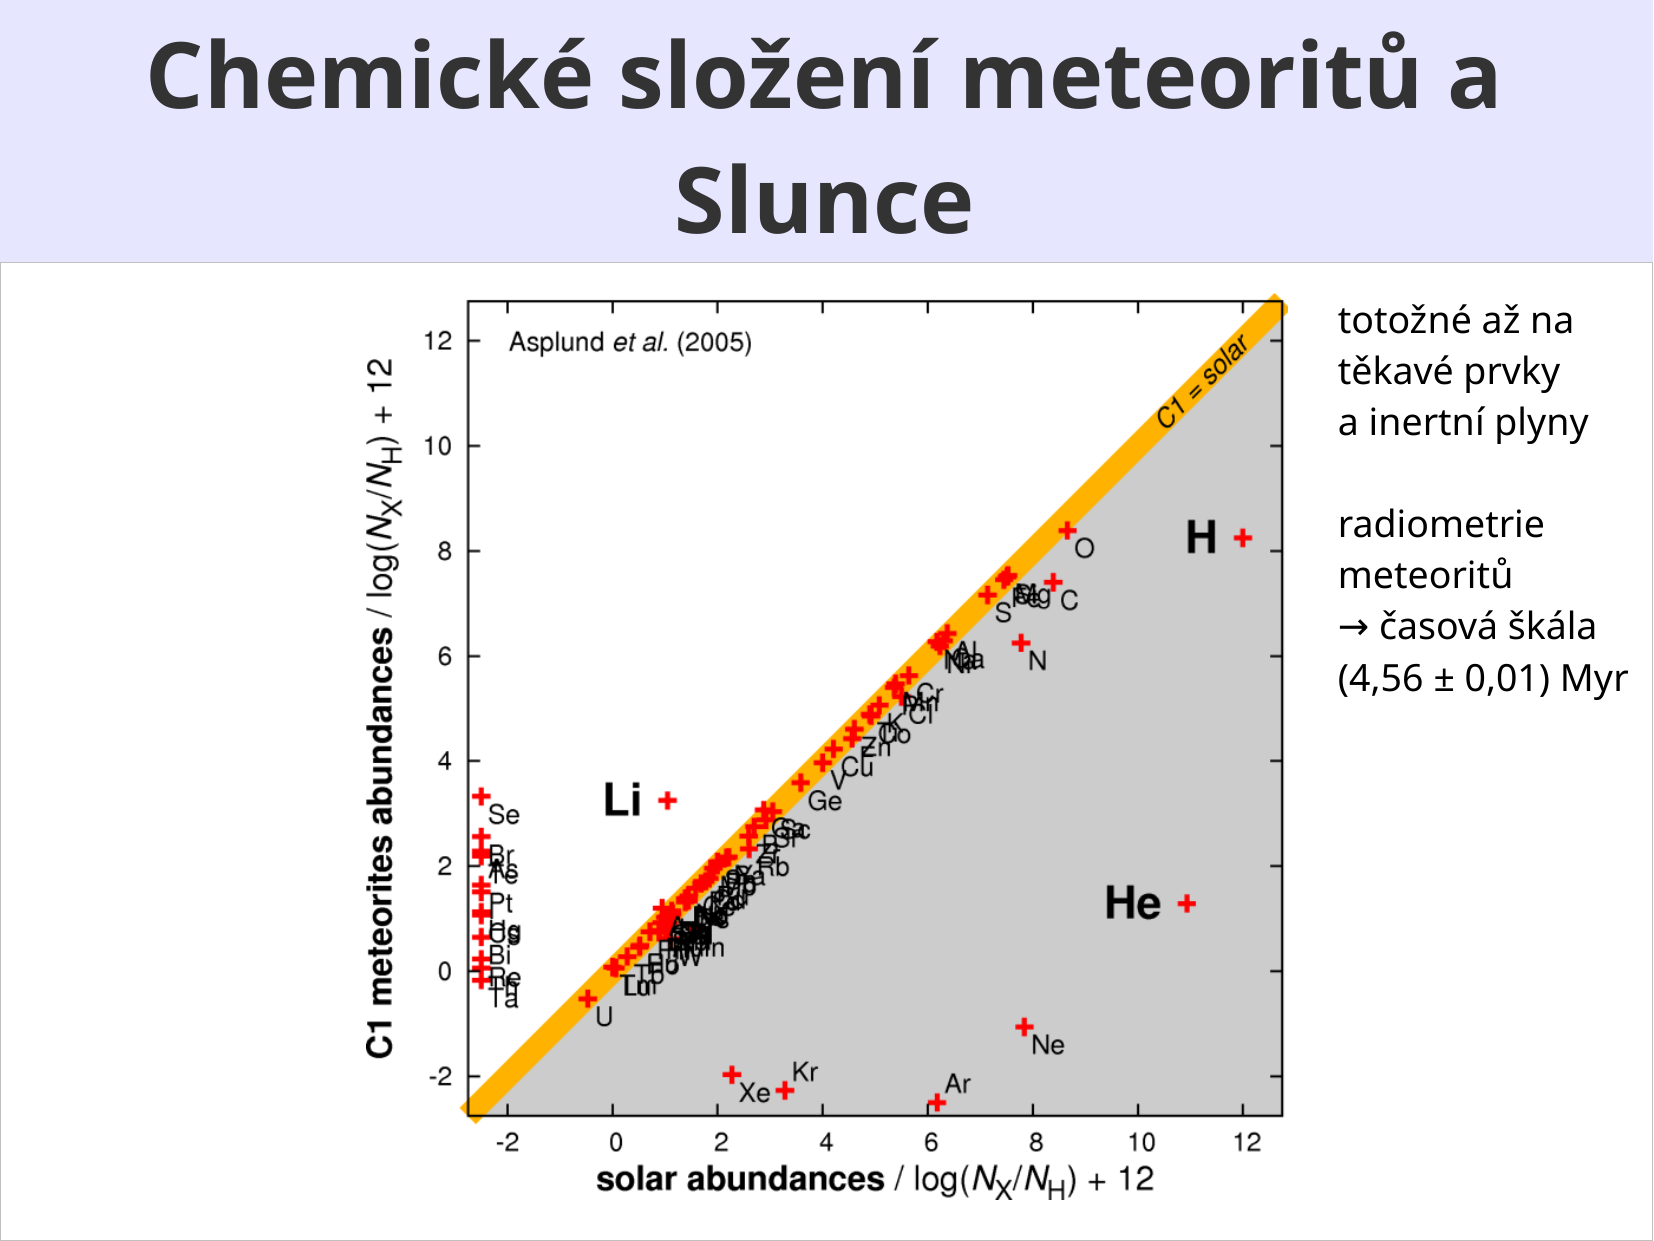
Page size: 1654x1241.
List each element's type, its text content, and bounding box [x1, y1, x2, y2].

text_box totožné až na těkavé prvky a inertní plyny radiometrie meteoritů → časová škála (4,56 ± 0,01) Myr [1323, 286, 1608, 680]
picture [366, 293, 1288, 1200]
title Chemické složení meteoritů a Slunce [60, 27, 1591, 243]
